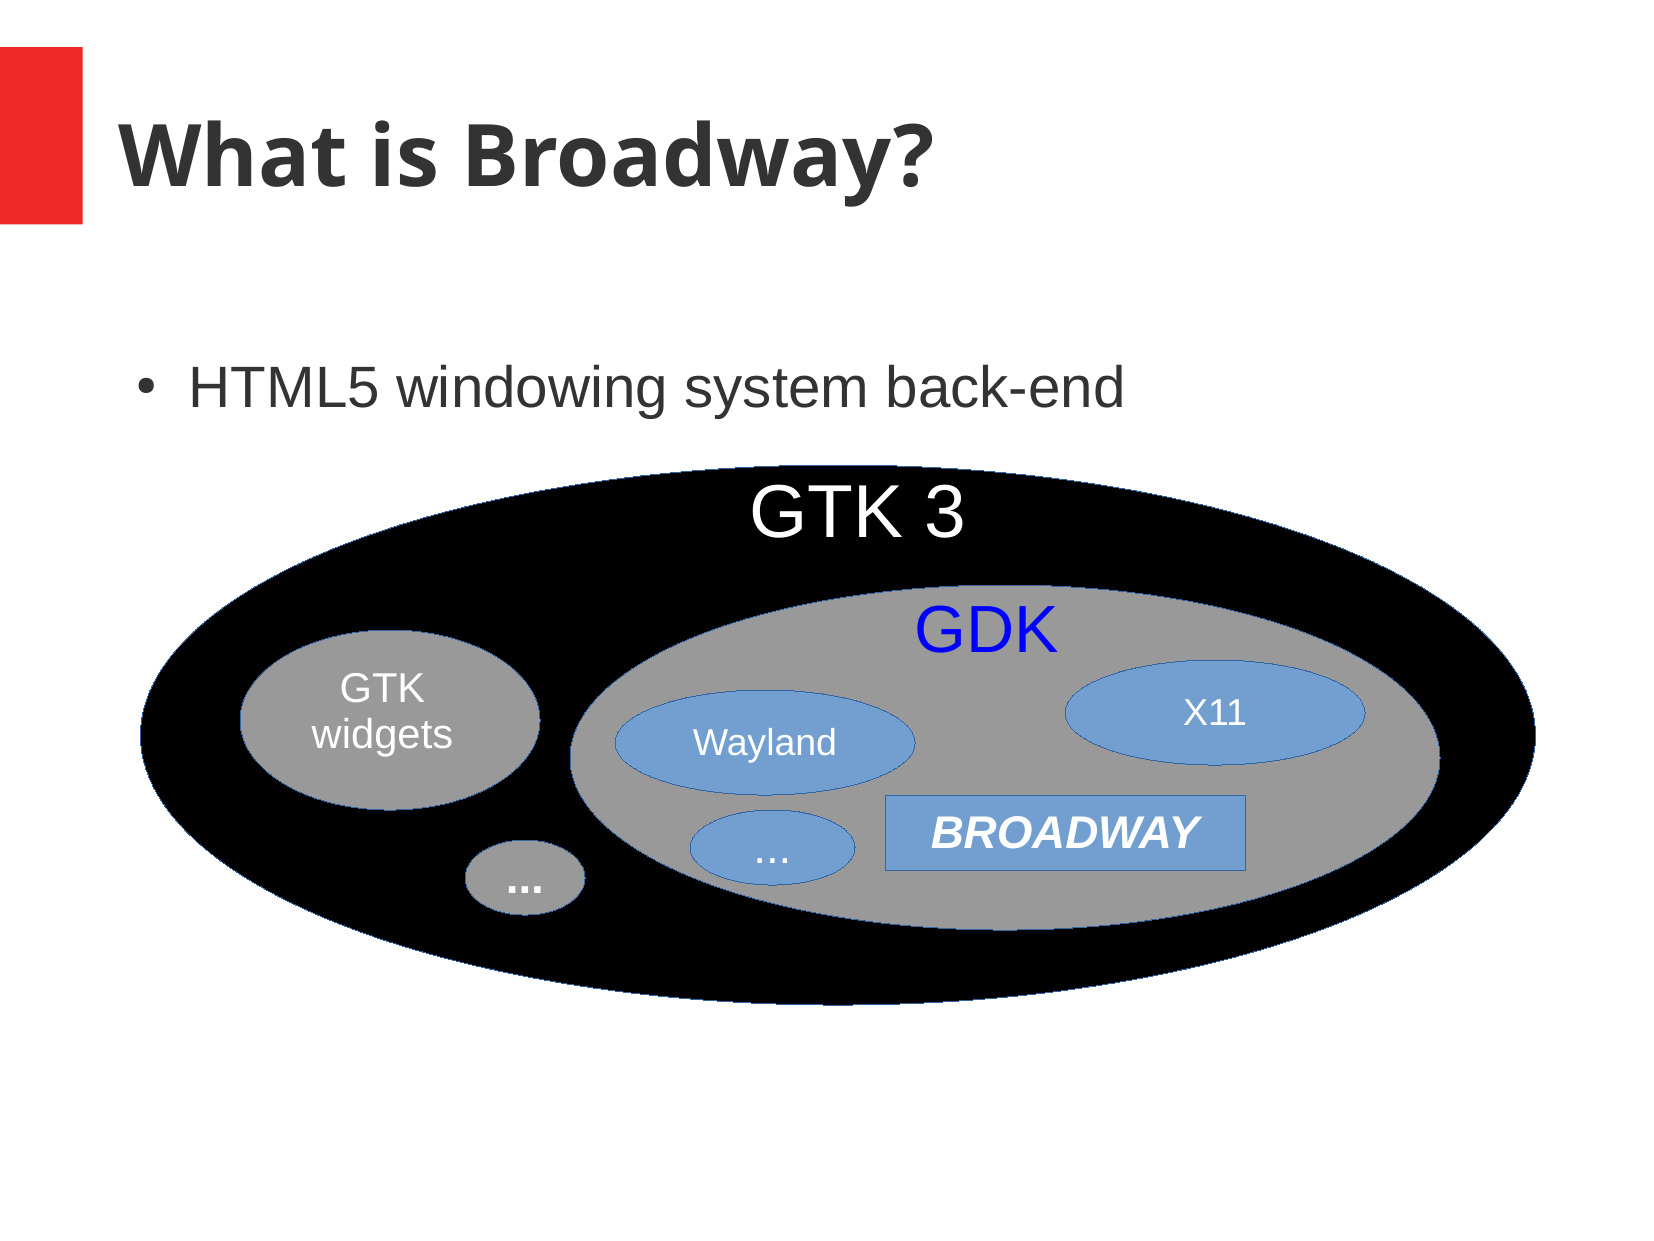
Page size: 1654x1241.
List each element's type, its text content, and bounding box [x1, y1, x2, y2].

text_box [140, 467, 1536, 1006]
text_box Wayland [615, 690, 916, 796]
text_box GTK 3 [735, 462, 991, 646]
text_box GDK [900, 585, 1096, 675]
text_box BROADWAY [885, 795, 1246, 871]
title What is Broadway? [118, 49, 1571, 257]
text_box ... [465, 840, 586, 916]
list HTML5 windowing system back-end [118, 354, 1536, 1074]
text_box X11 [1065, 660, 1366, 766]
text_box ... [690, 810, 856, 886]
text_box GTK widgets [255, 657, 511, 841]
